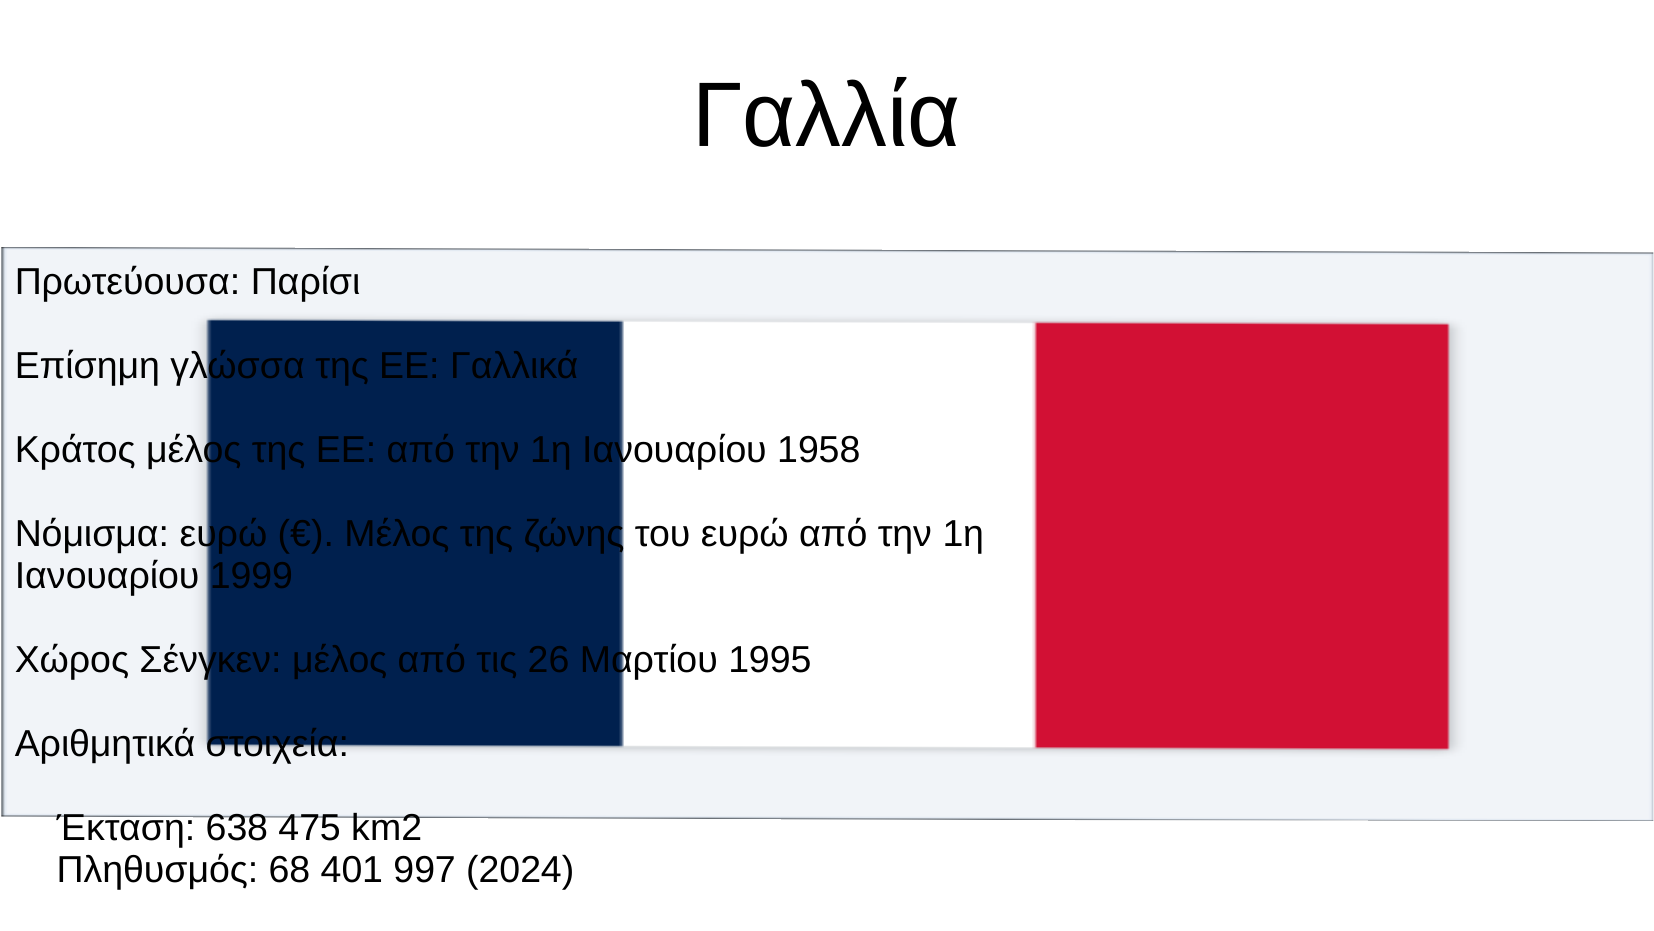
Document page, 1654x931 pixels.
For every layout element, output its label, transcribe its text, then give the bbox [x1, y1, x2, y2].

text_box Πρωτεύουσα: Παρίσι Επίσημη γλώσσα της ΕΕ: Γαλλικά Κράτος μέλος της ΕΕ: από την 1η Ιανουαρίου 1958 Νόμισμα: ευρώ (€). Μέλος της ζώνης του ευρώ από την 1η Ιανουαρίου 1999 Χώρος Σένγκεν: μέλος από τις 26 Μαρτίου 1995 Αριθμητικά στοιχεία: Έκταση: 638 475 km2 Πληθυσμός: 68 401 997 (2024) [0, 253, 1034, 899]
picture [0, 246, 1654, 821]
title Γαλλία [82, 37, 1571, 193]
